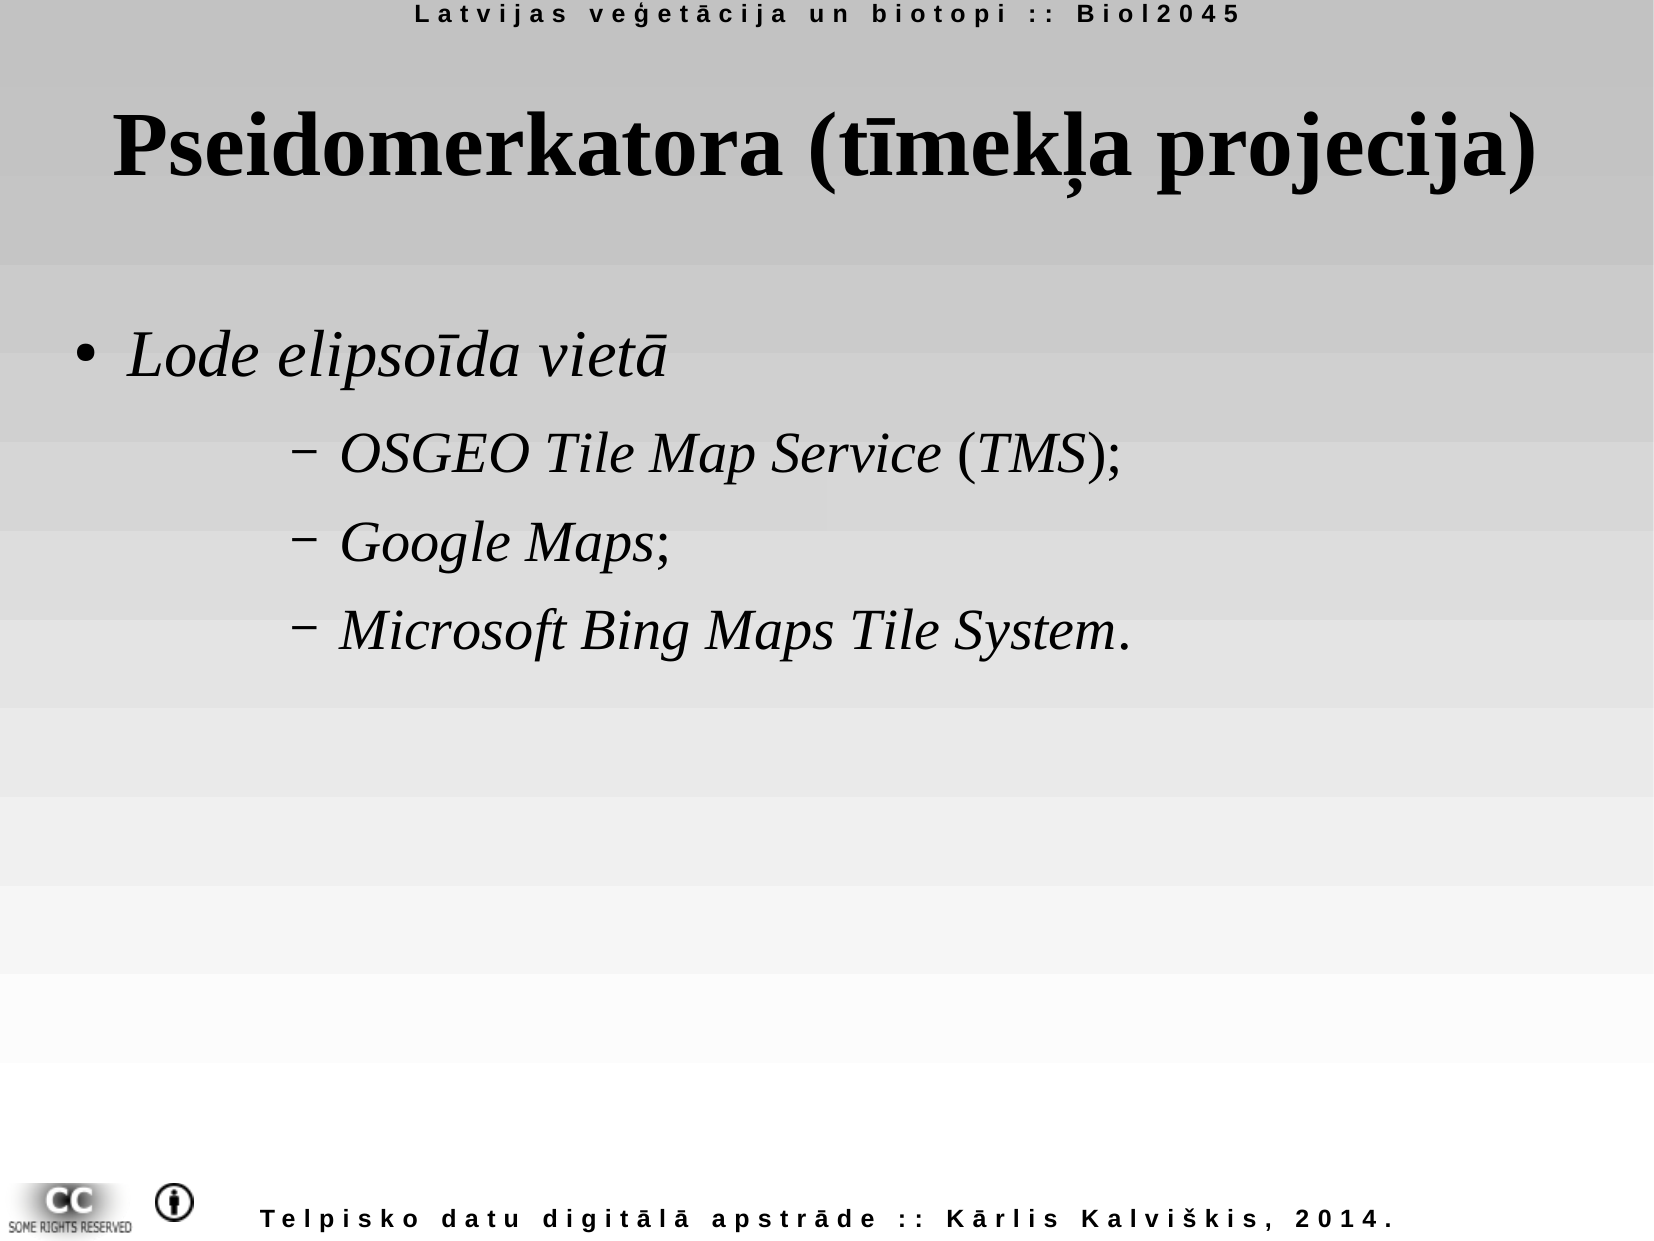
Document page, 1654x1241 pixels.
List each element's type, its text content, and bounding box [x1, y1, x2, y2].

picture [0, 287, 1654, 1241]
title Pseidomerkatora (tīmekļa projecija) [0, 1, 1654, 287]
list Lode elipsoīda vietā OSGEO Tile Map Service (TMS); Google Maps; Microsoft Bing Maps Tile System. [56, 317, 1600, 1175]
